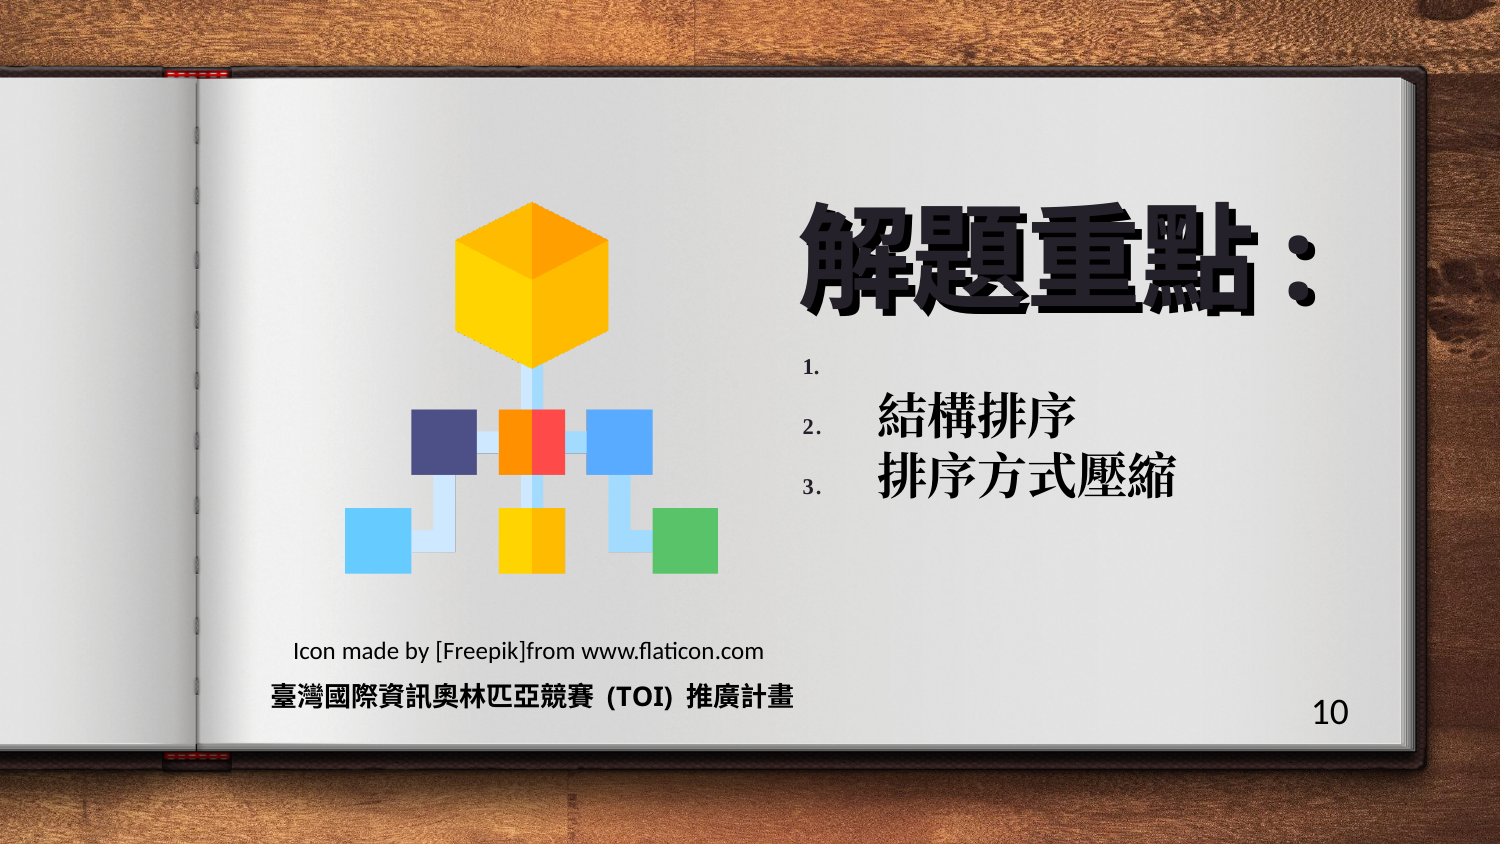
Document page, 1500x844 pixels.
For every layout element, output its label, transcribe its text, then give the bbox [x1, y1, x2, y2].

title 解題重點: [782, 146, 1313, 338]
text_box Icon made by [Freepik]from www.flaticon.com [278, 627, 867, 672]
subtitle 結構排序 排序方式壓縮 [787, 309, 1361, 584]
picture [345, 201, 718, 574]
text_box [1295, 672, 1386, 737]
